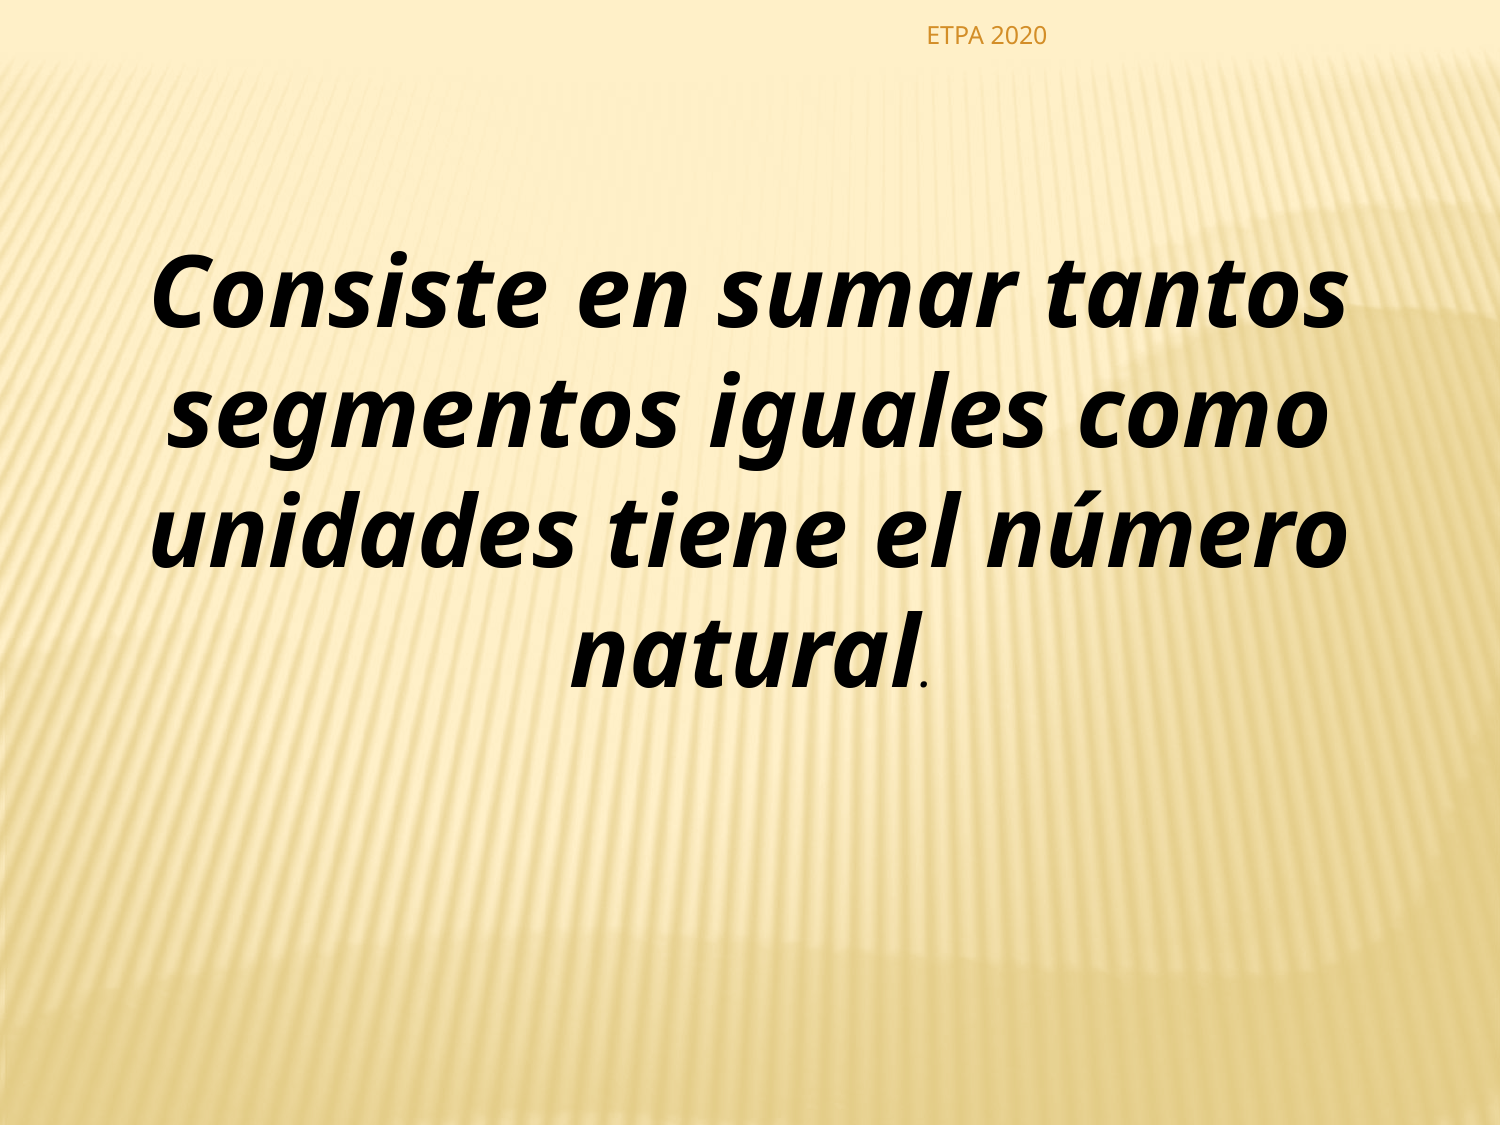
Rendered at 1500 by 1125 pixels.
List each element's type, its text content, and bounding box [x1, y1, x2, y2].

text_box Consiste en sumar tantos segmentos iguales como unidades tiene el número natural. [41, 219, 1459, 715]
picture [0, 0, 1500, 1125]
footer ETPA 2020 [512, 12, 1063, 60]
